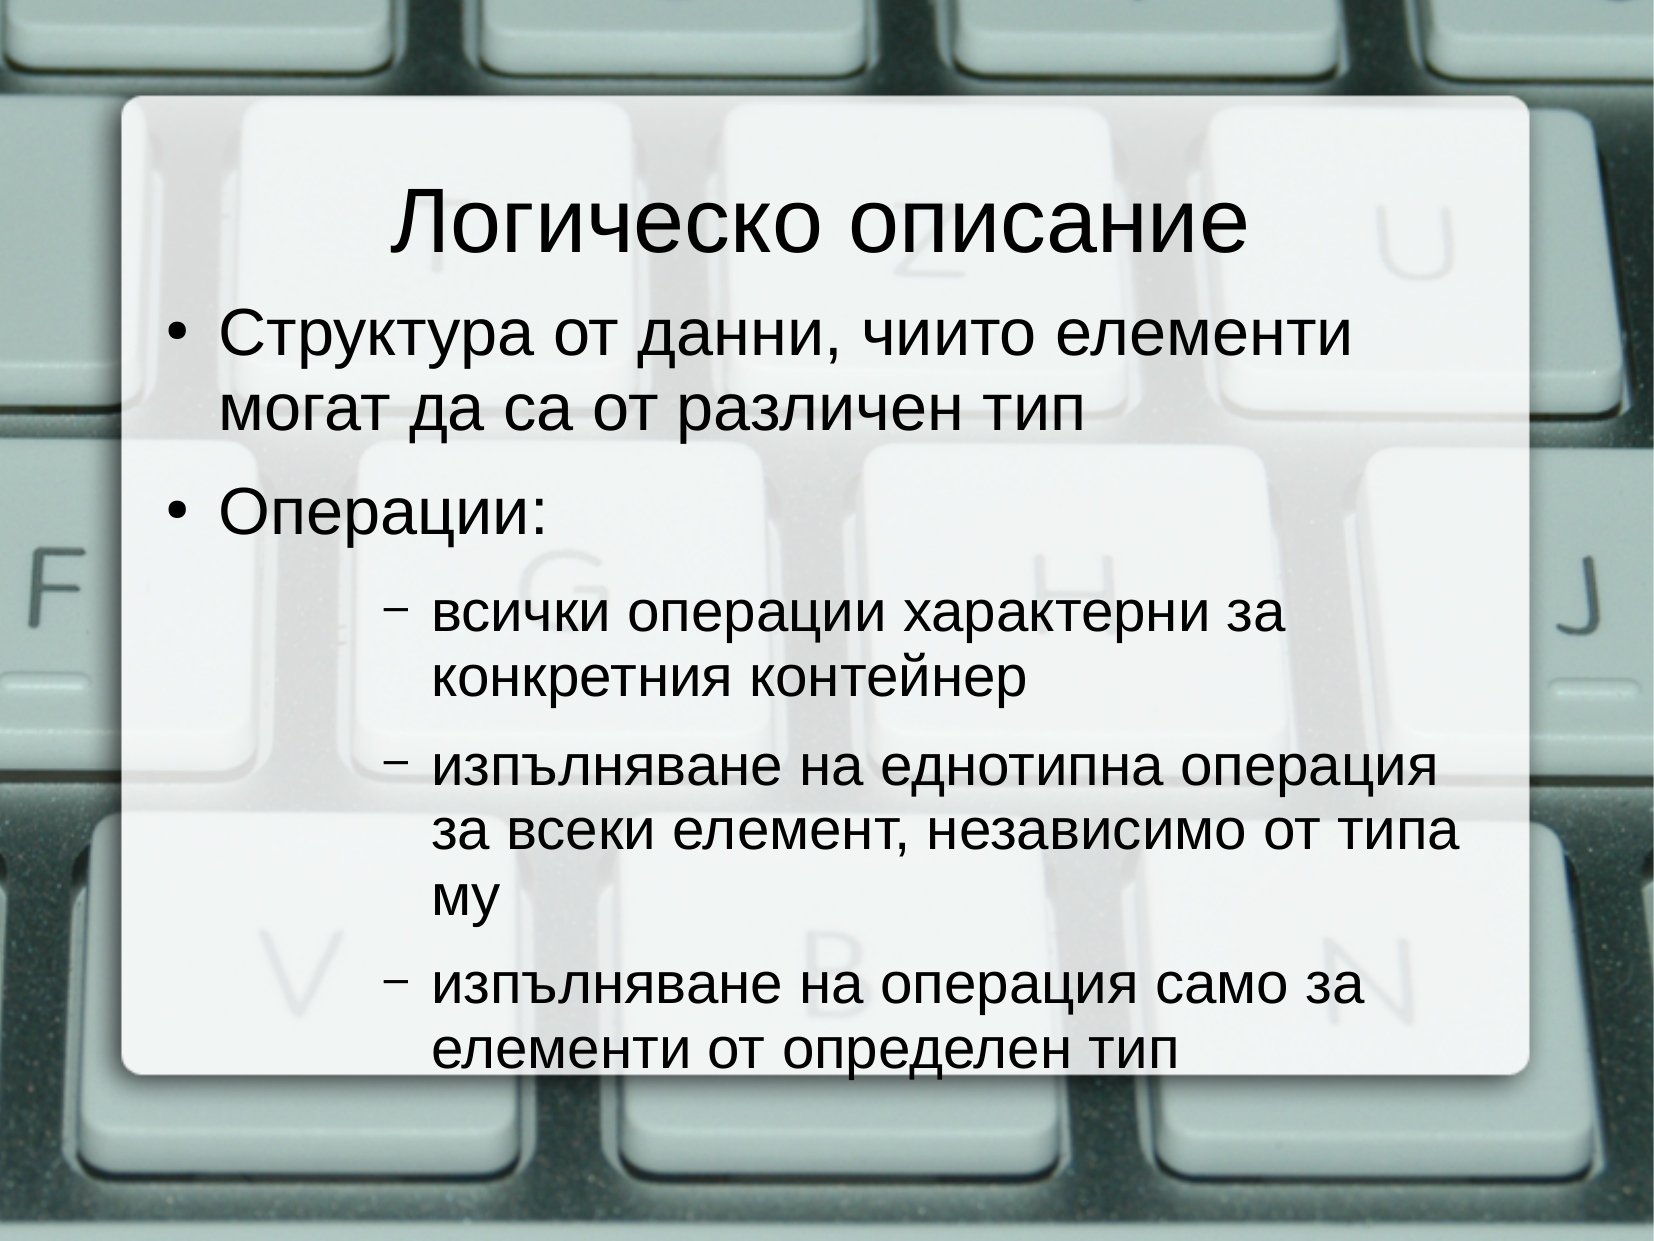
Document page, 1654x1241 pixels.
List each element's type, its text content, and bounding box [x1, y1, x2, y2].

title Логическо описание [135, 117, 1506, 325]
list Структура от данни, чиито елементи могат да са от различен тип Операции: всички операции характерни за конкретния контейнер изпълняване на еднотипна операция за всеки елемент, независимо от типа му изпълняване на операция само за елементи от определен тип [147, 295, 1506, 1083]
picture [0, 0, 1654, 1241]
